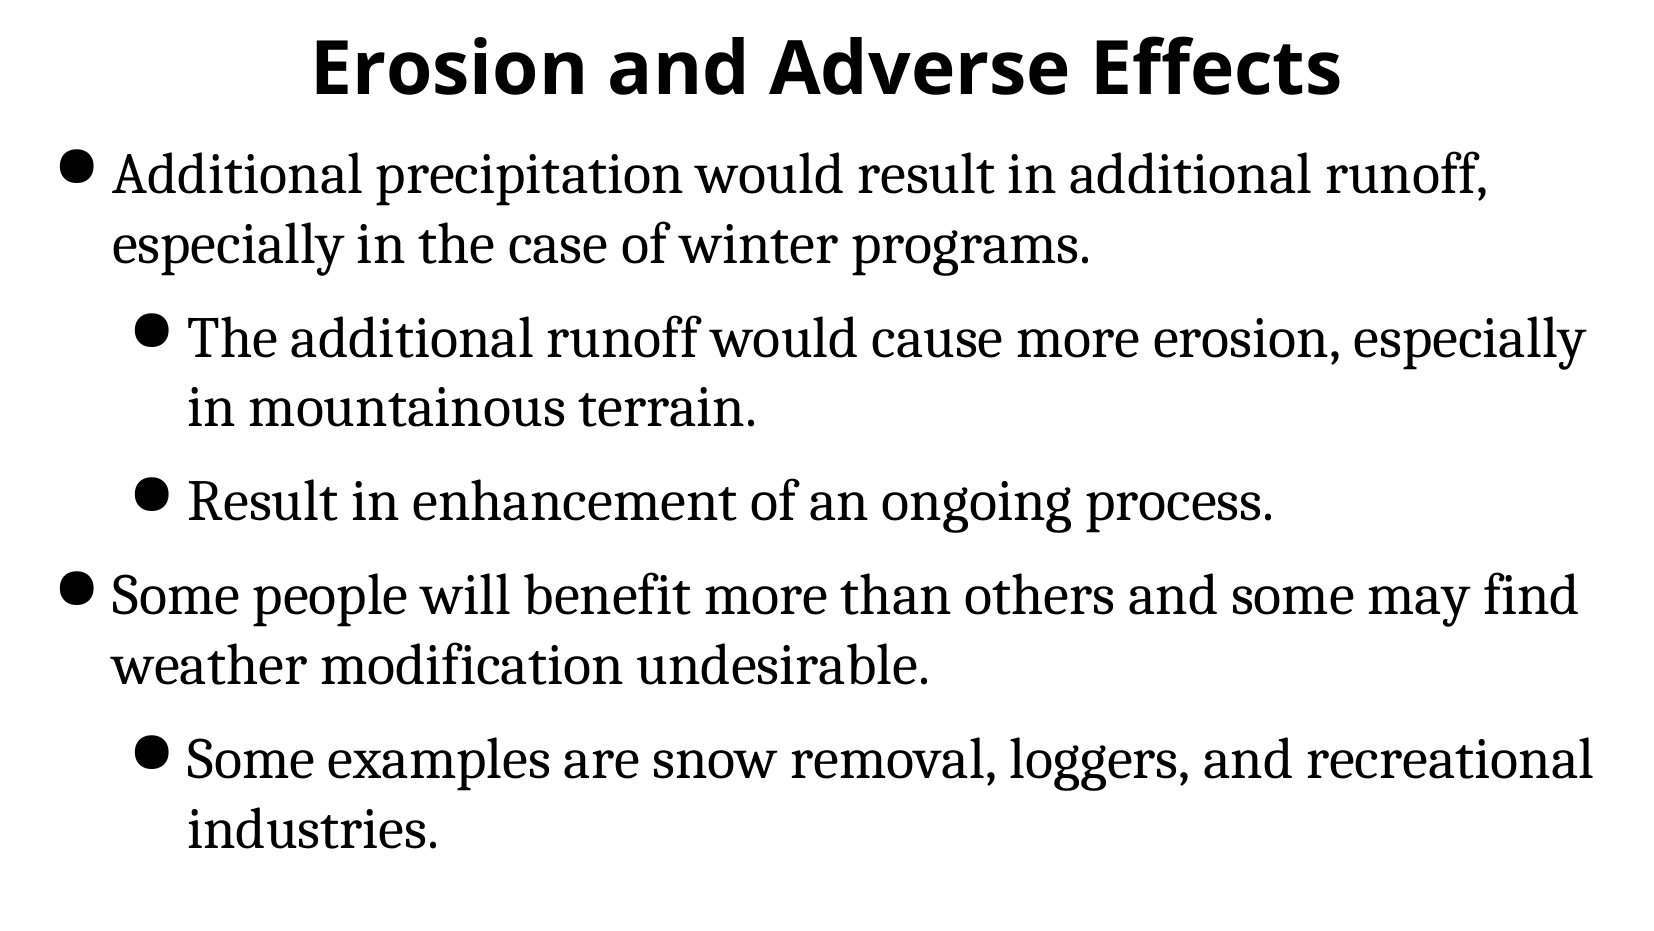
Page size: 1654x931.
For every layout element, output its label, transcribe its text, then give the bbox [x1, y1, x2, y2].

text_box Additional precipitation would result in additional runoff, especially in the case of winter programs. The additional runoff would cause more erosion, especially in mountainous terrain. Result in enhancement of an ongoing process. Some people will benefit more than others and some may find weather modification undesirable. Some examples are snow removal, loggers, and recreational industries. [37, 67, 1622, 868]
title Erosion and Adverse Effects [0, 17, 1654, 124]
